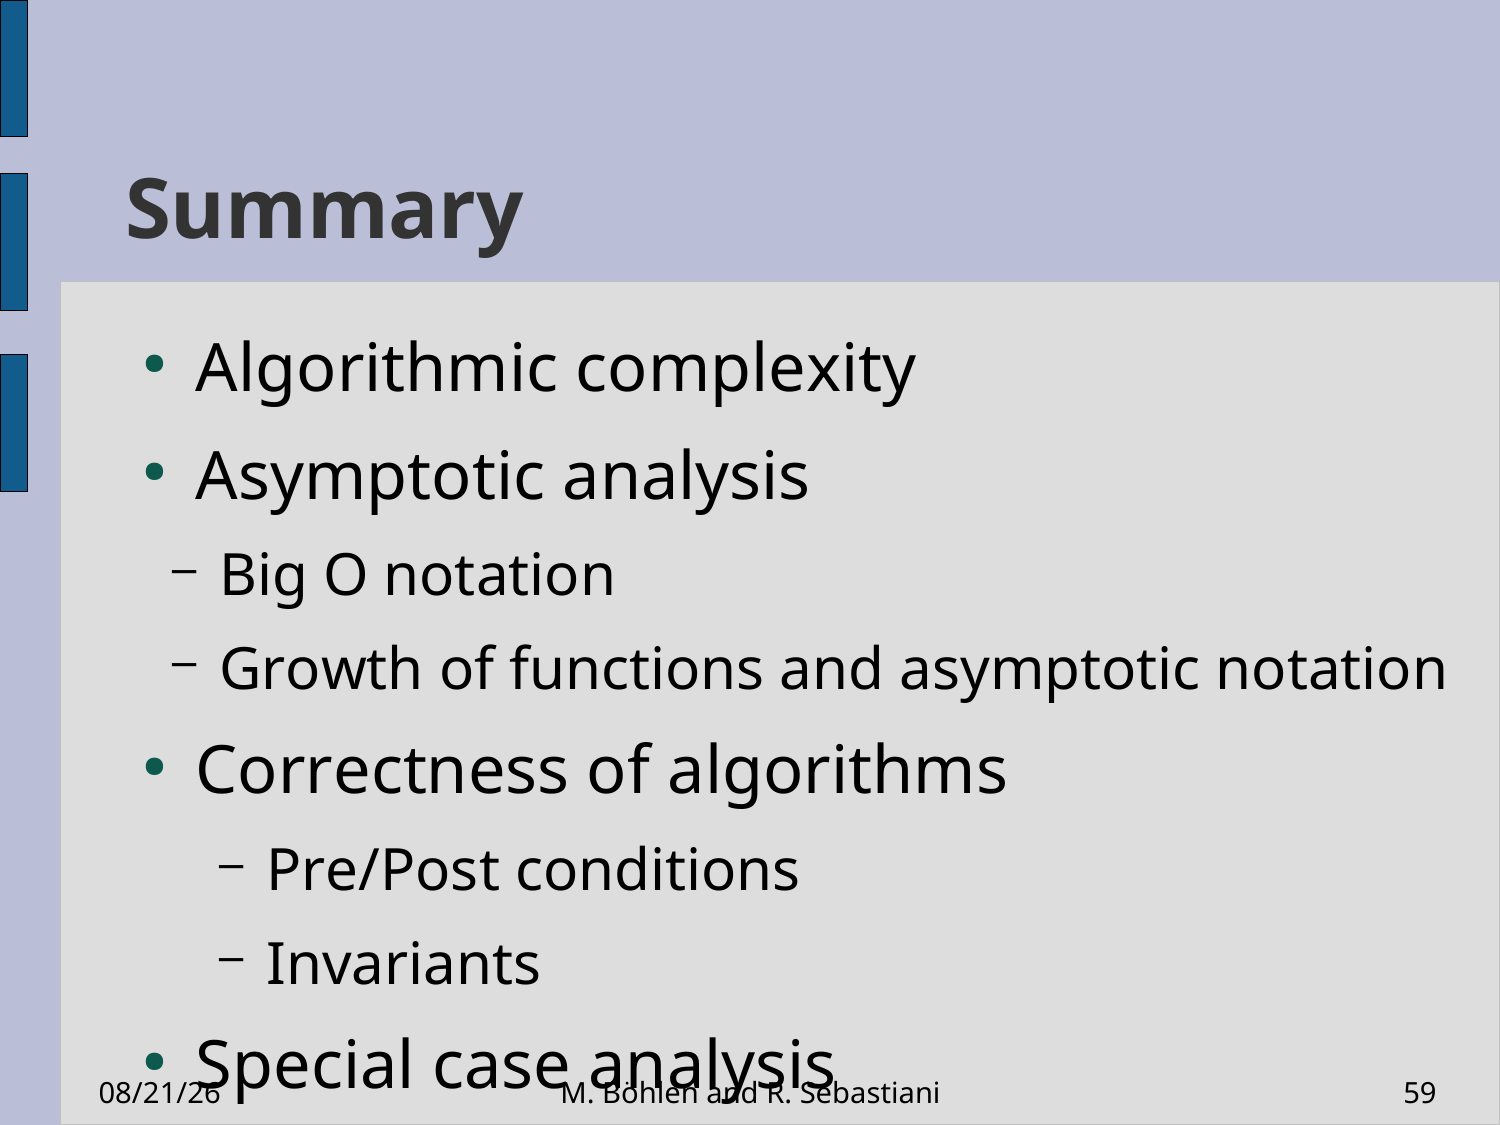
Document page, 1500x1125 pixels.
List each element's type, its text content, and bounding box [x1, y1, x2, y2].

list Algorithmic complexity Asymptotic analysis Big O notation Growth of functions and asymptotic notation Correctness of algorithms Pre/Post conditions Invariants Special case analysis [110, 312, 1464, 1039]
title Summary [110, 67, 1392, 271]
